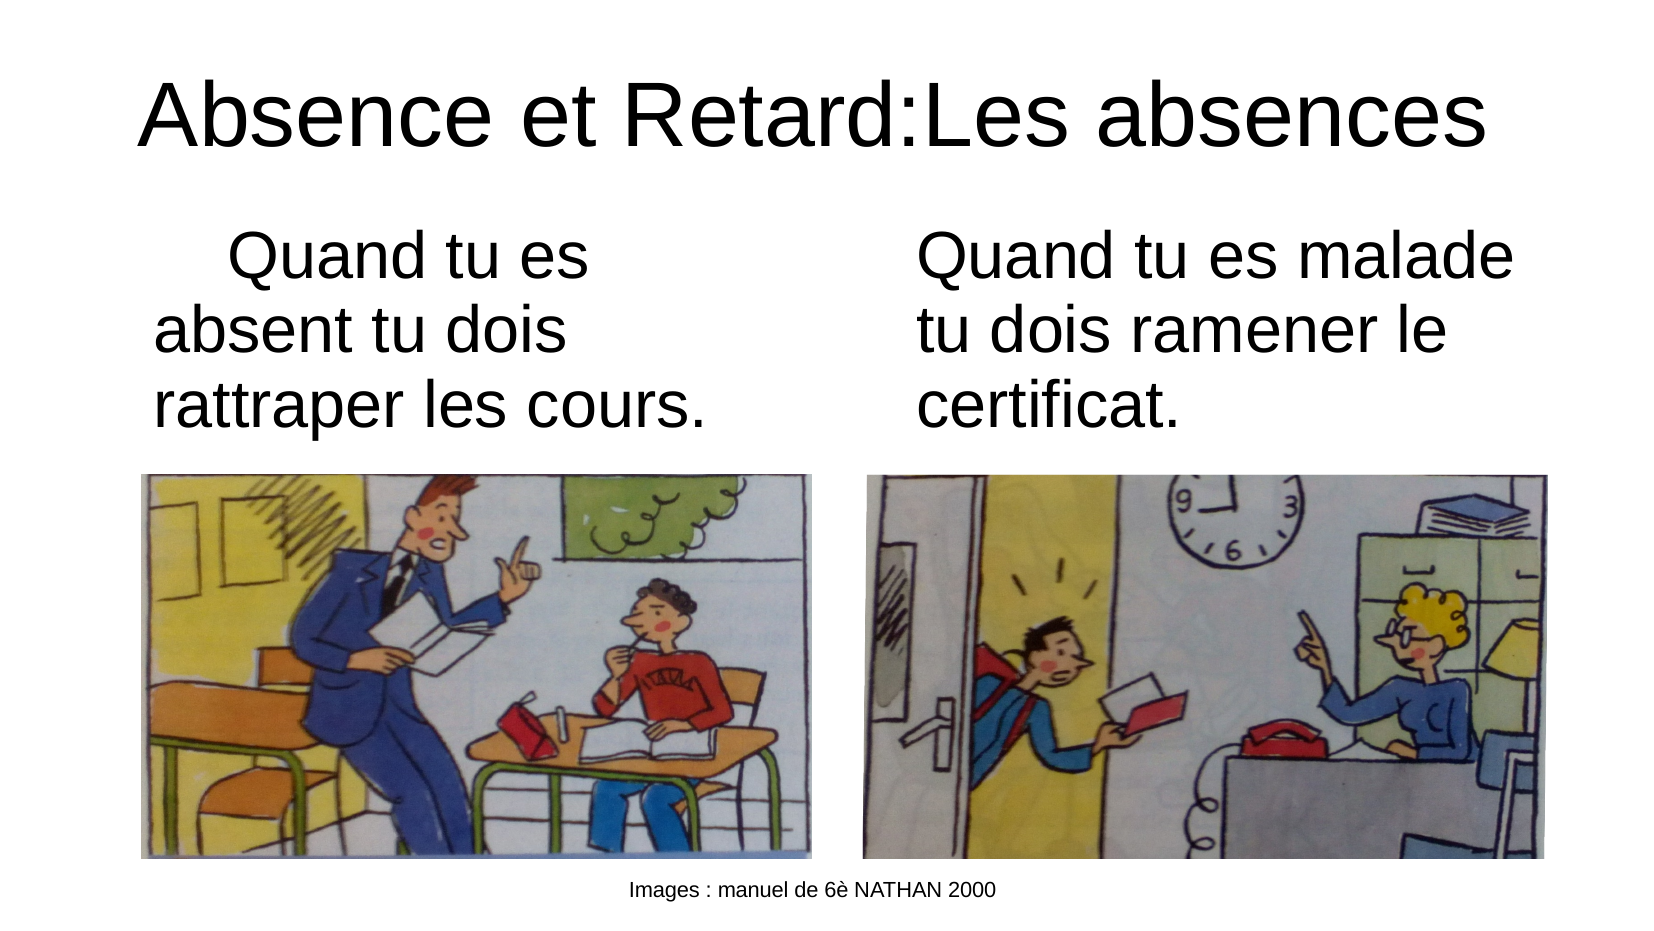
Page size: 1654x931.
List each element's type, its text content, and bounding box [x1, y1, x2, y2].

list Quand tu es absent tu dois rattraper les cours. [82, 217, 809, 475]
picture [141, 474, 812, 859]
title Absence et Retard:Les absences [82, 37, 1571, 193]
picture [862, 474, 1548, 859]
text_box Images : manuel de 6è NATHAN 2000 [614, 870, 1111, 910]
list Quand tu es malade tu dois ramener le certificat. [845, 217, 1572, 475]
